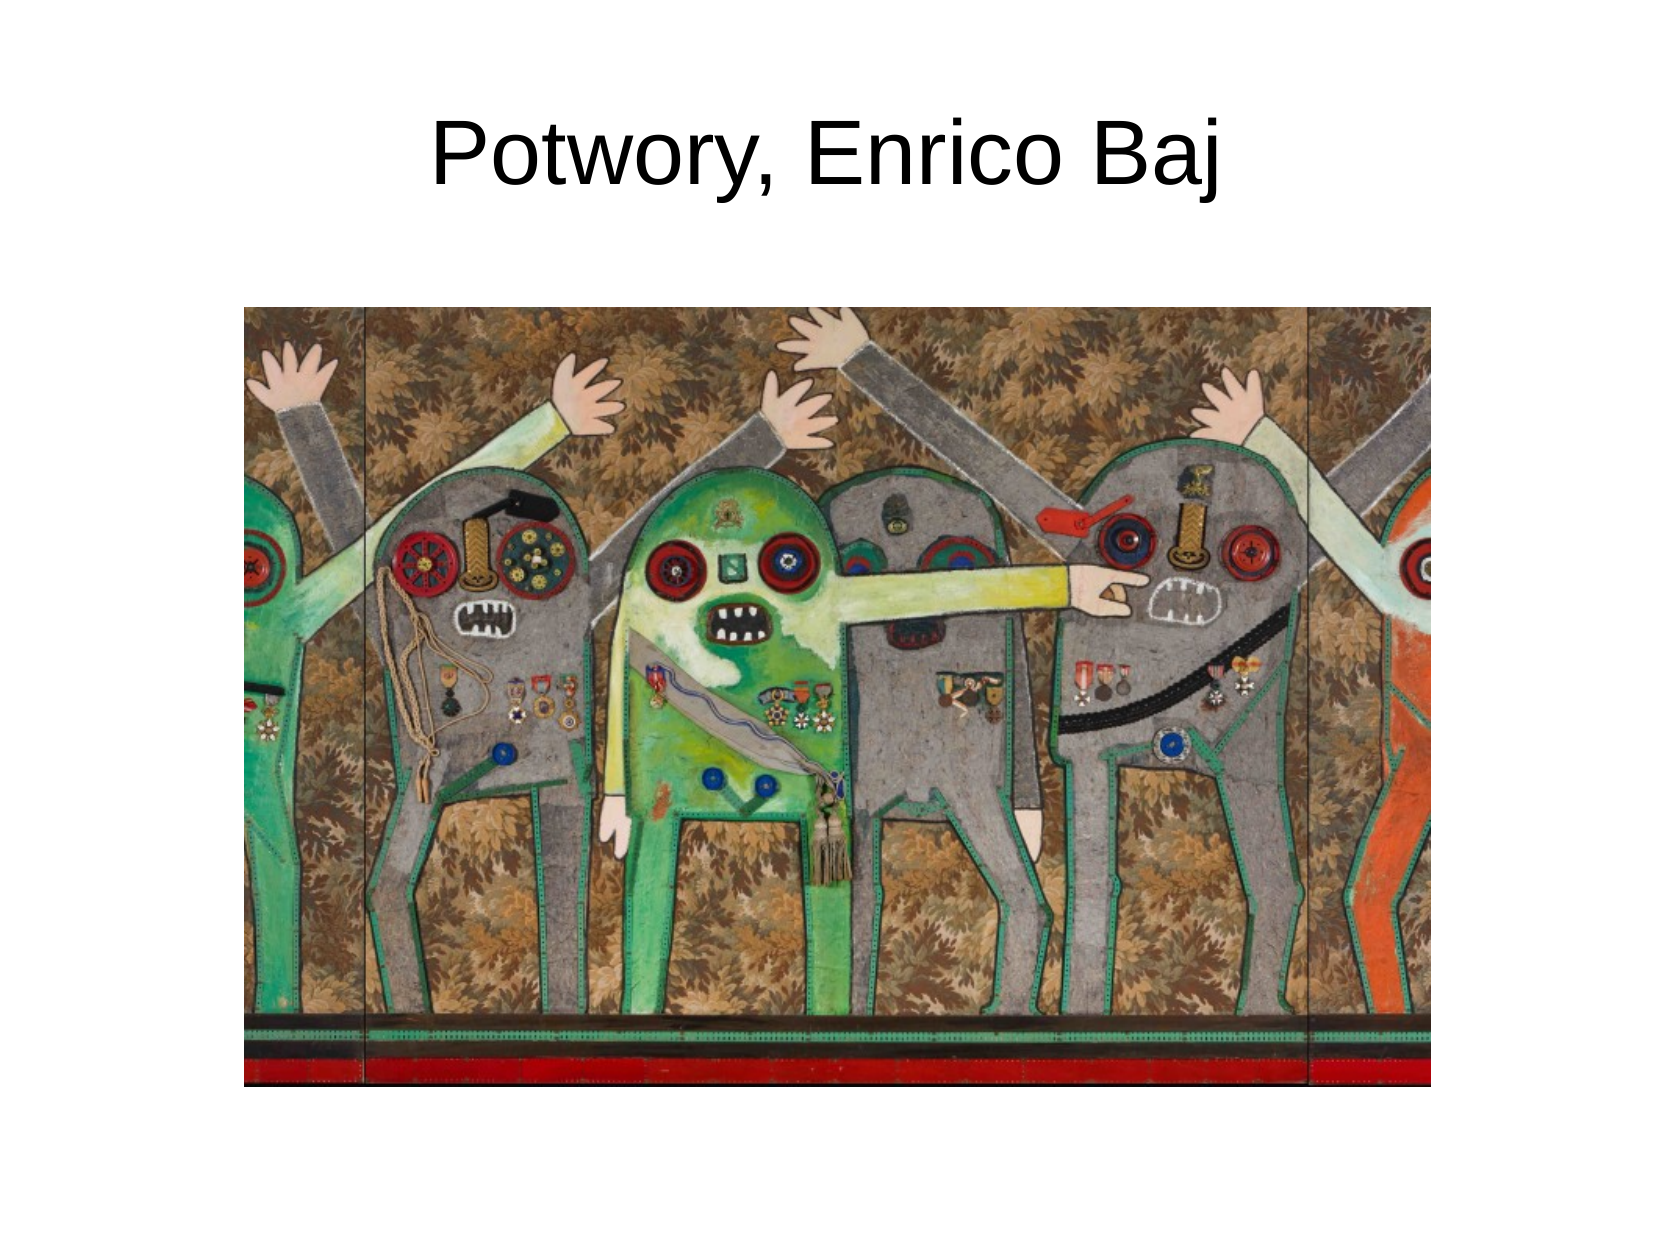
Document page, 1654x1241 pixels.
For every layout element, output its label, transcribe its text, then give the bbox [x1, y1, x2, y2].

picture [244, 307, 1431, 1087]
title Potwory, Enrico Baj [82, 49, 1571, 257]
